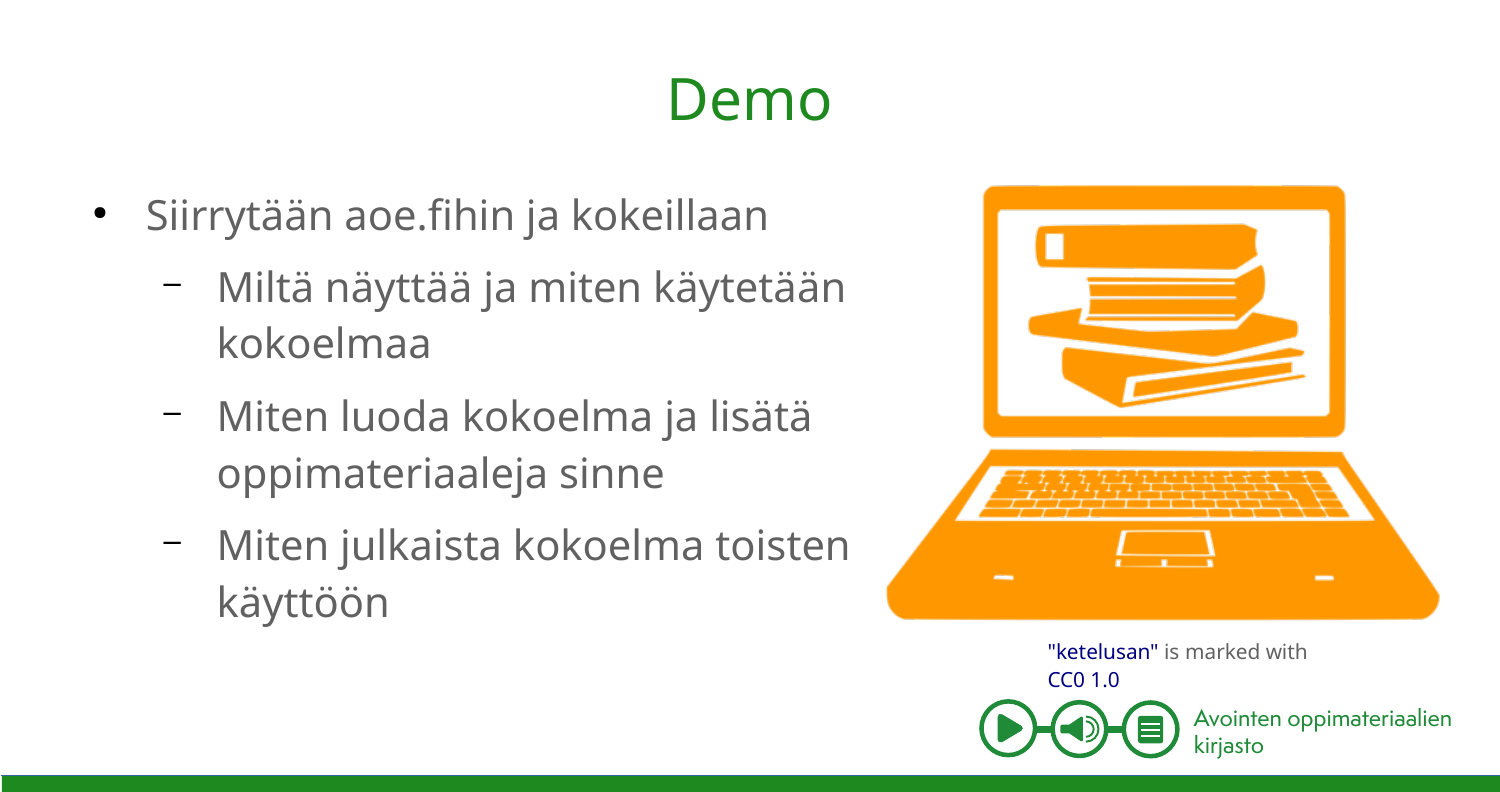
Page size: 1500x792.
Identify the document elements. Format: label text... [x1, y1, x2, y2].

picture [804, 101, 1500, 696]
text_box "ketelusan" is marked with CC0 1.0 [1032, 630, 1382, 670]
title Demo [75, 31, 1425, 164]
list Siirrytään aoe.fihin ja kokeillaan Miltä näyttää ja miten käytetään kokoelmaa Miten luoda kokoelma ja lisätä oppimateriaaleja sinne Miten julkaista kokoelma toisten käyttöön [75, 185, 902, 706]
